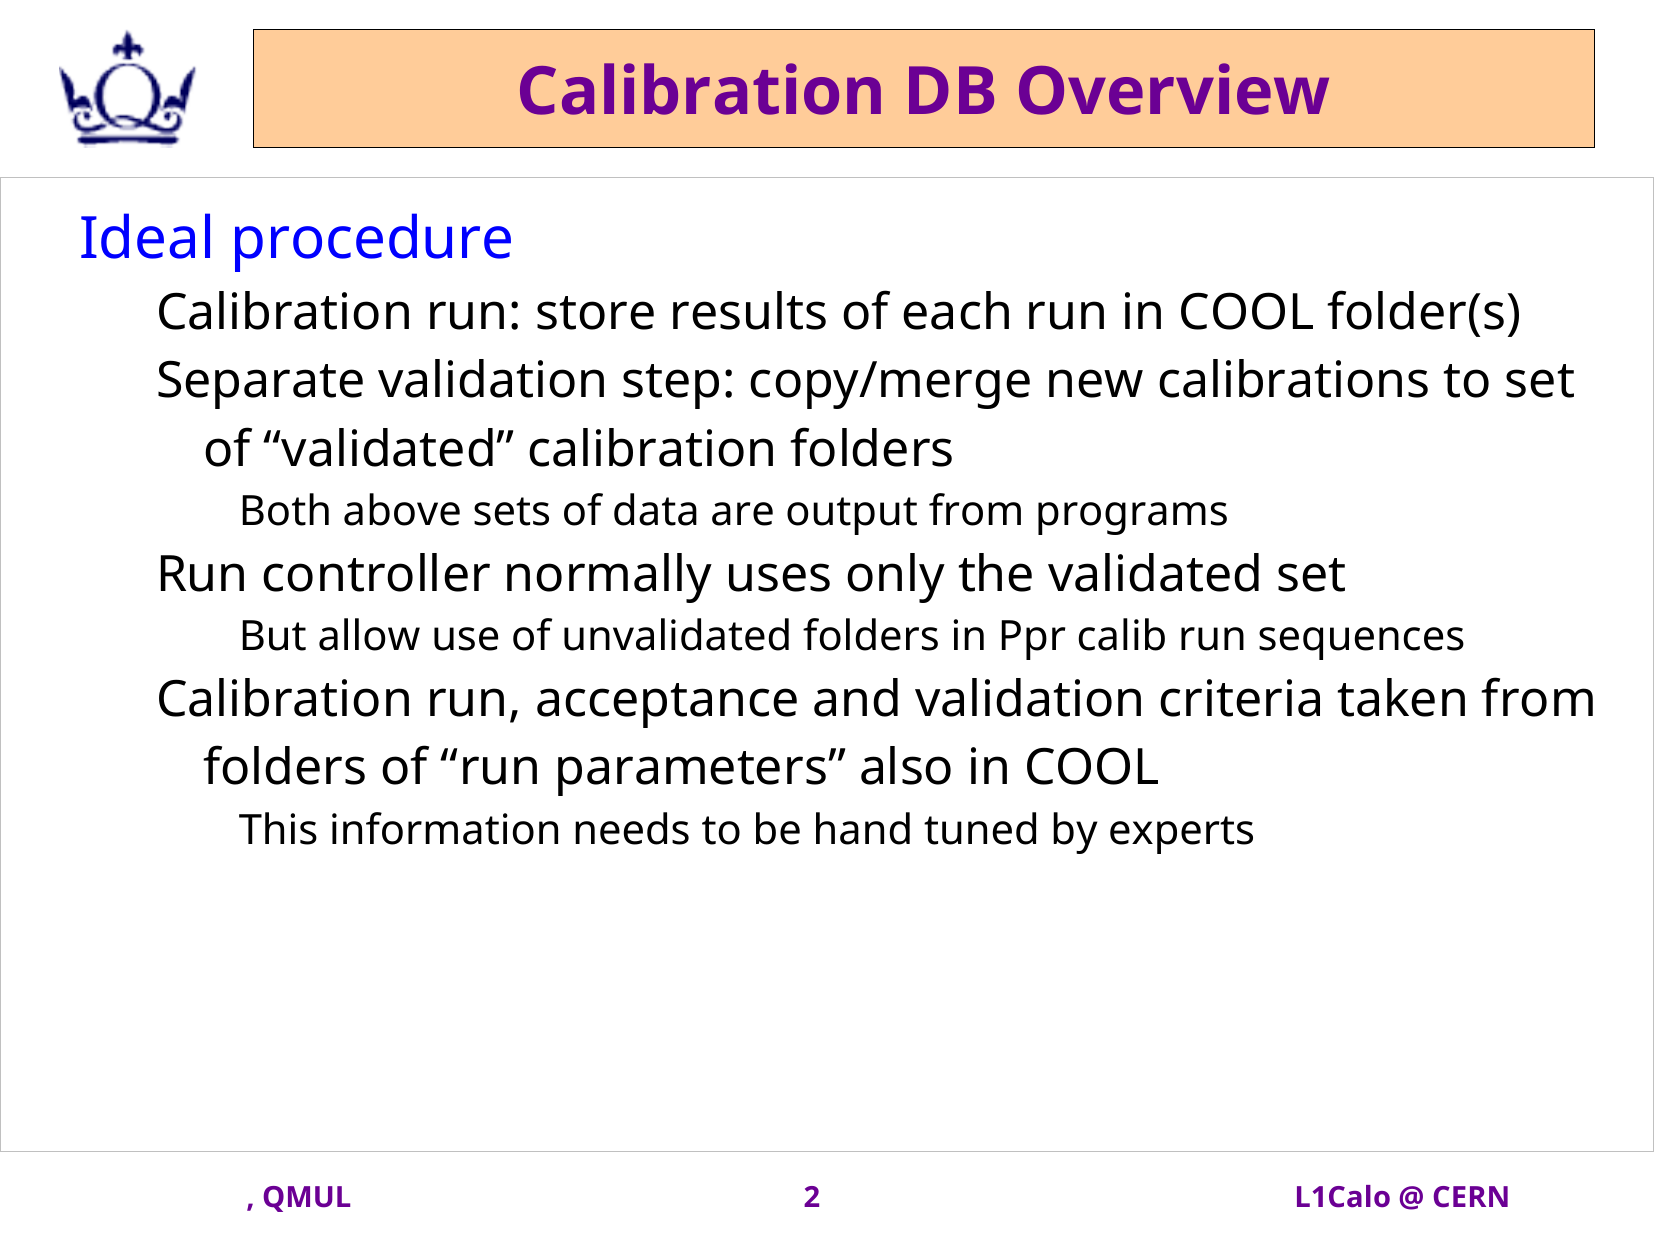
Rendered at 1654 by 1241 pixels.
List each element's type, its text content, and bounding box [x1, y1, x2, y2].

title Calibration DB Overview [253, 29, 1595, 148]
list Ideal procedure Calibration run: store results of each run in COOL folder(s) Separate validation step: copy/merge new calibrations to set of “validated” calibration folders Both above sets of data are output from programs Run controller normally uses only the validated set But allow use of unvalidated folders in Ppr calib run sequences Calibration run, acceptance and validation criteria taken from folders of “run parameters” also in COOL This information needs to be hand tuned by experts [61, 196, 1605, 1117]
picture [59, 29, 200, 148]
